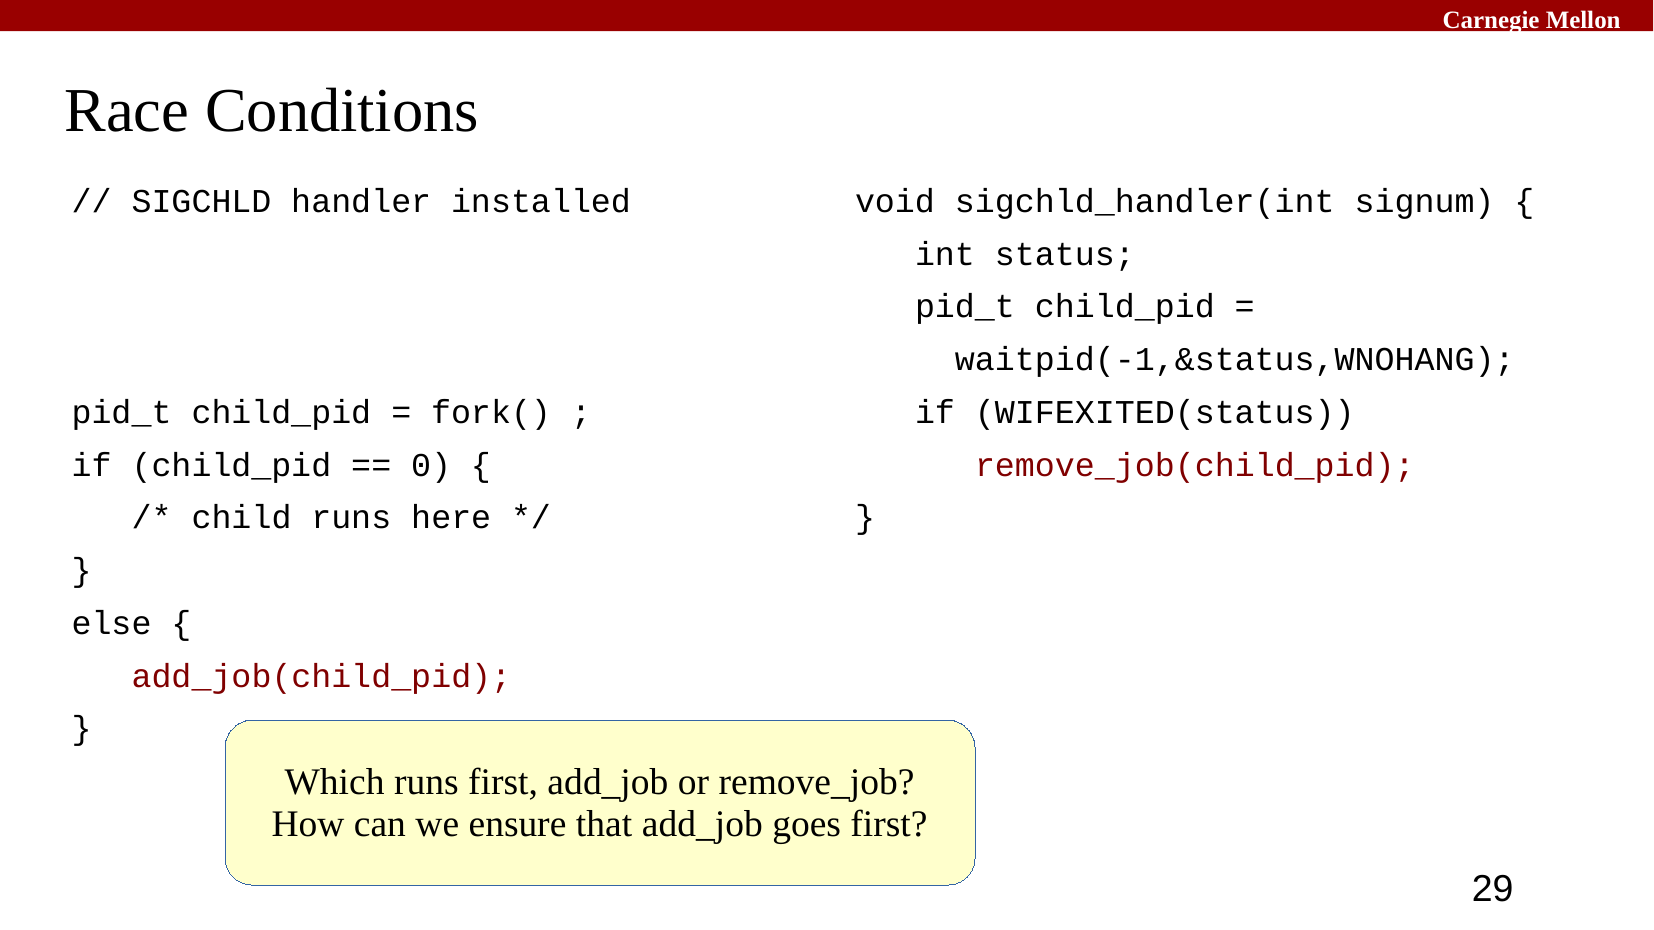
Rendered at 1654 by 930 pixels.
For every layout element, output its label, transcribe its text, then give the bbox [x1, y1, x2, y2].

title Race Conditions [64, 58, 1576, 163]
list // SIGCHLD handler installed pid_t child_pid = fork() ; if (child_pid == 0) { /* child runs here */ } else { add_job(child_pid); } [71, 184, 751, 859]
list void sigchld_handler(int signum) { int status; pid_t child_pid = waitpid(-1,&status,WNOHANG); if (WIFEXITED(status)) remove_job(child_pid); } [855, 184, 1576, 859]
text_box Which runs first, add_job or remove_job? How can we ensure that add_job goes first? [225, 720, 976, 886]
